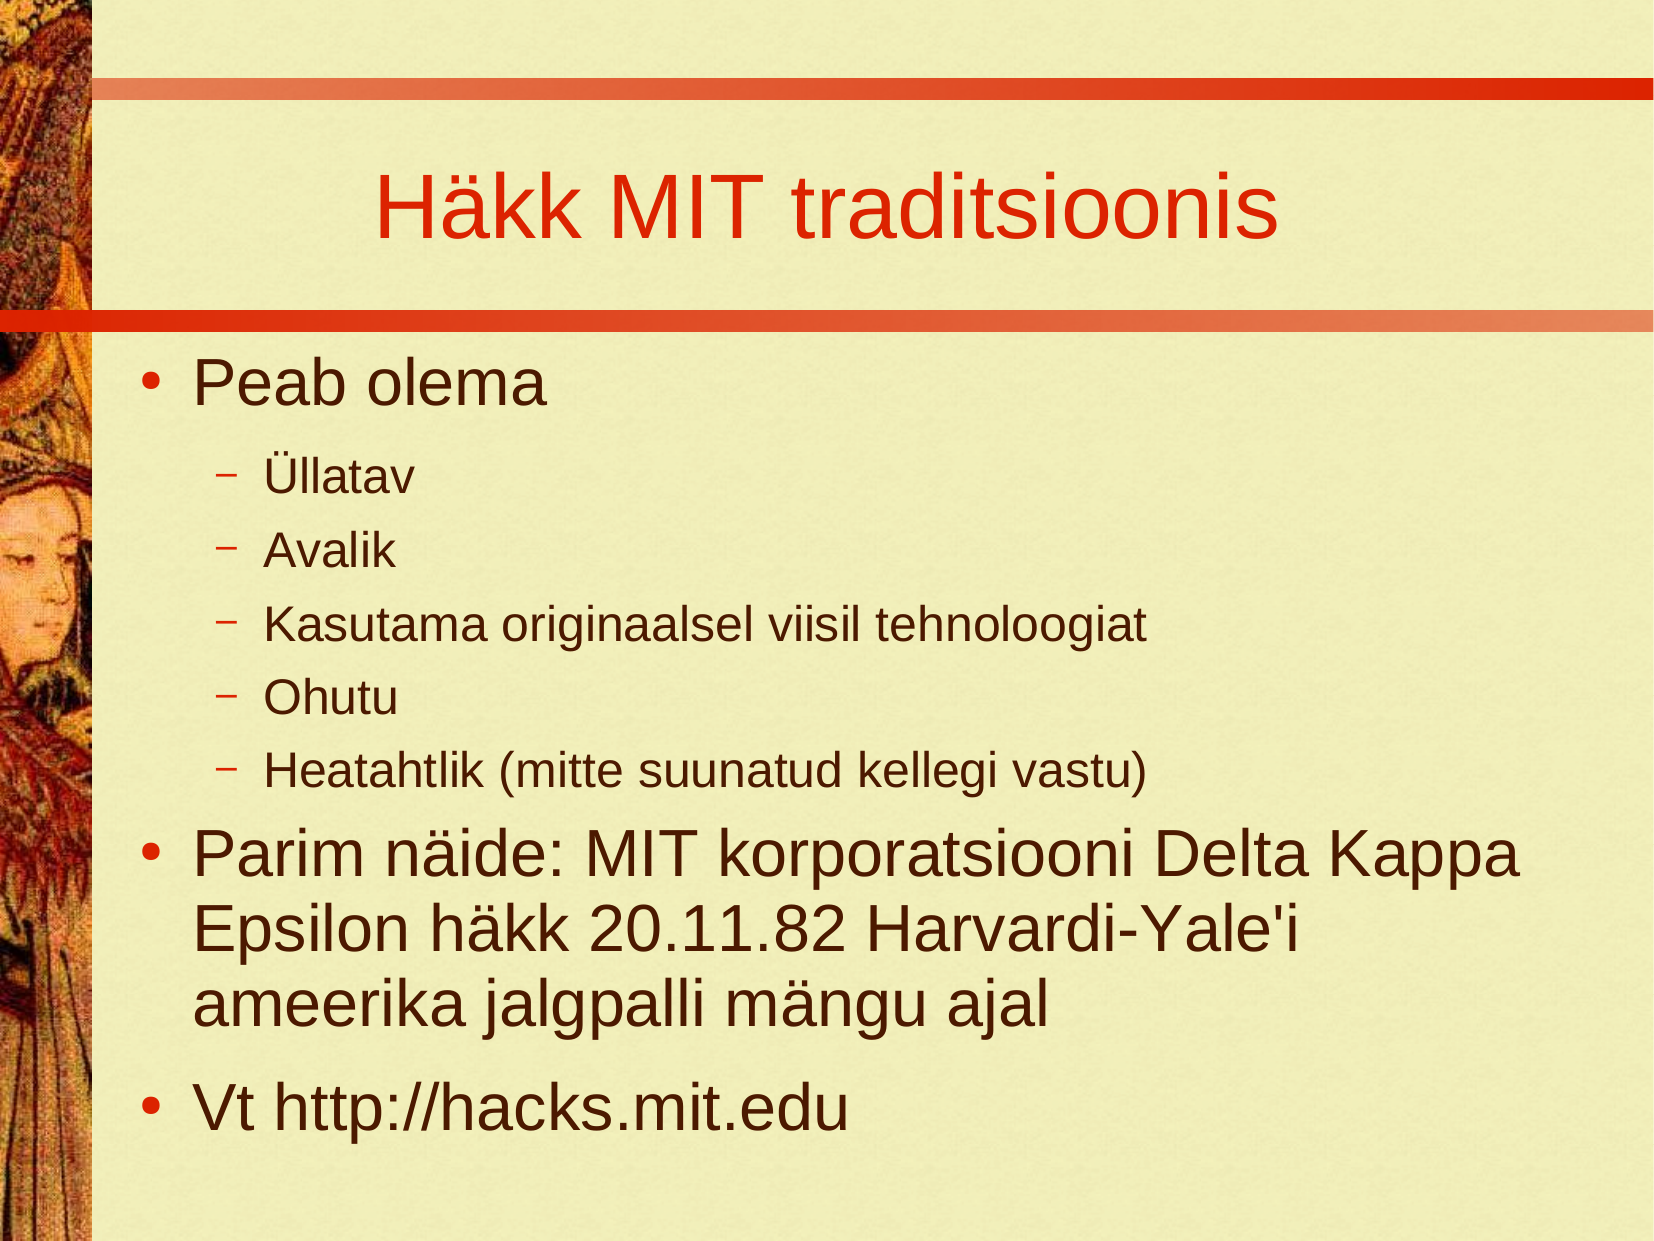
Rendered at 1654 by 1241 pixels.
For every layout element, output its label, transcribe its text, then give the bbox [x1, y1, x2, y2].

picture [0, 332, 1654, 1241]
title Häkk MIT traditsioonis [121, 102, 1534, 311]
picture [0, 0, 1654, 310]
list Peab olema Üllatav Avalik Kasutama originaalsel viisil tehnoloogiat Ohutu Heatahtlik (mitte suunatud kellegi vastu) Parim näide: MIT korporatsiooni Delta Kappa Epsilon häkk 20.11.82 Harvardi-Yale'i ameerika jalgpalli mängu ajal Vt http://hacks.mit.edu [121, 344, 1534, 1145]
